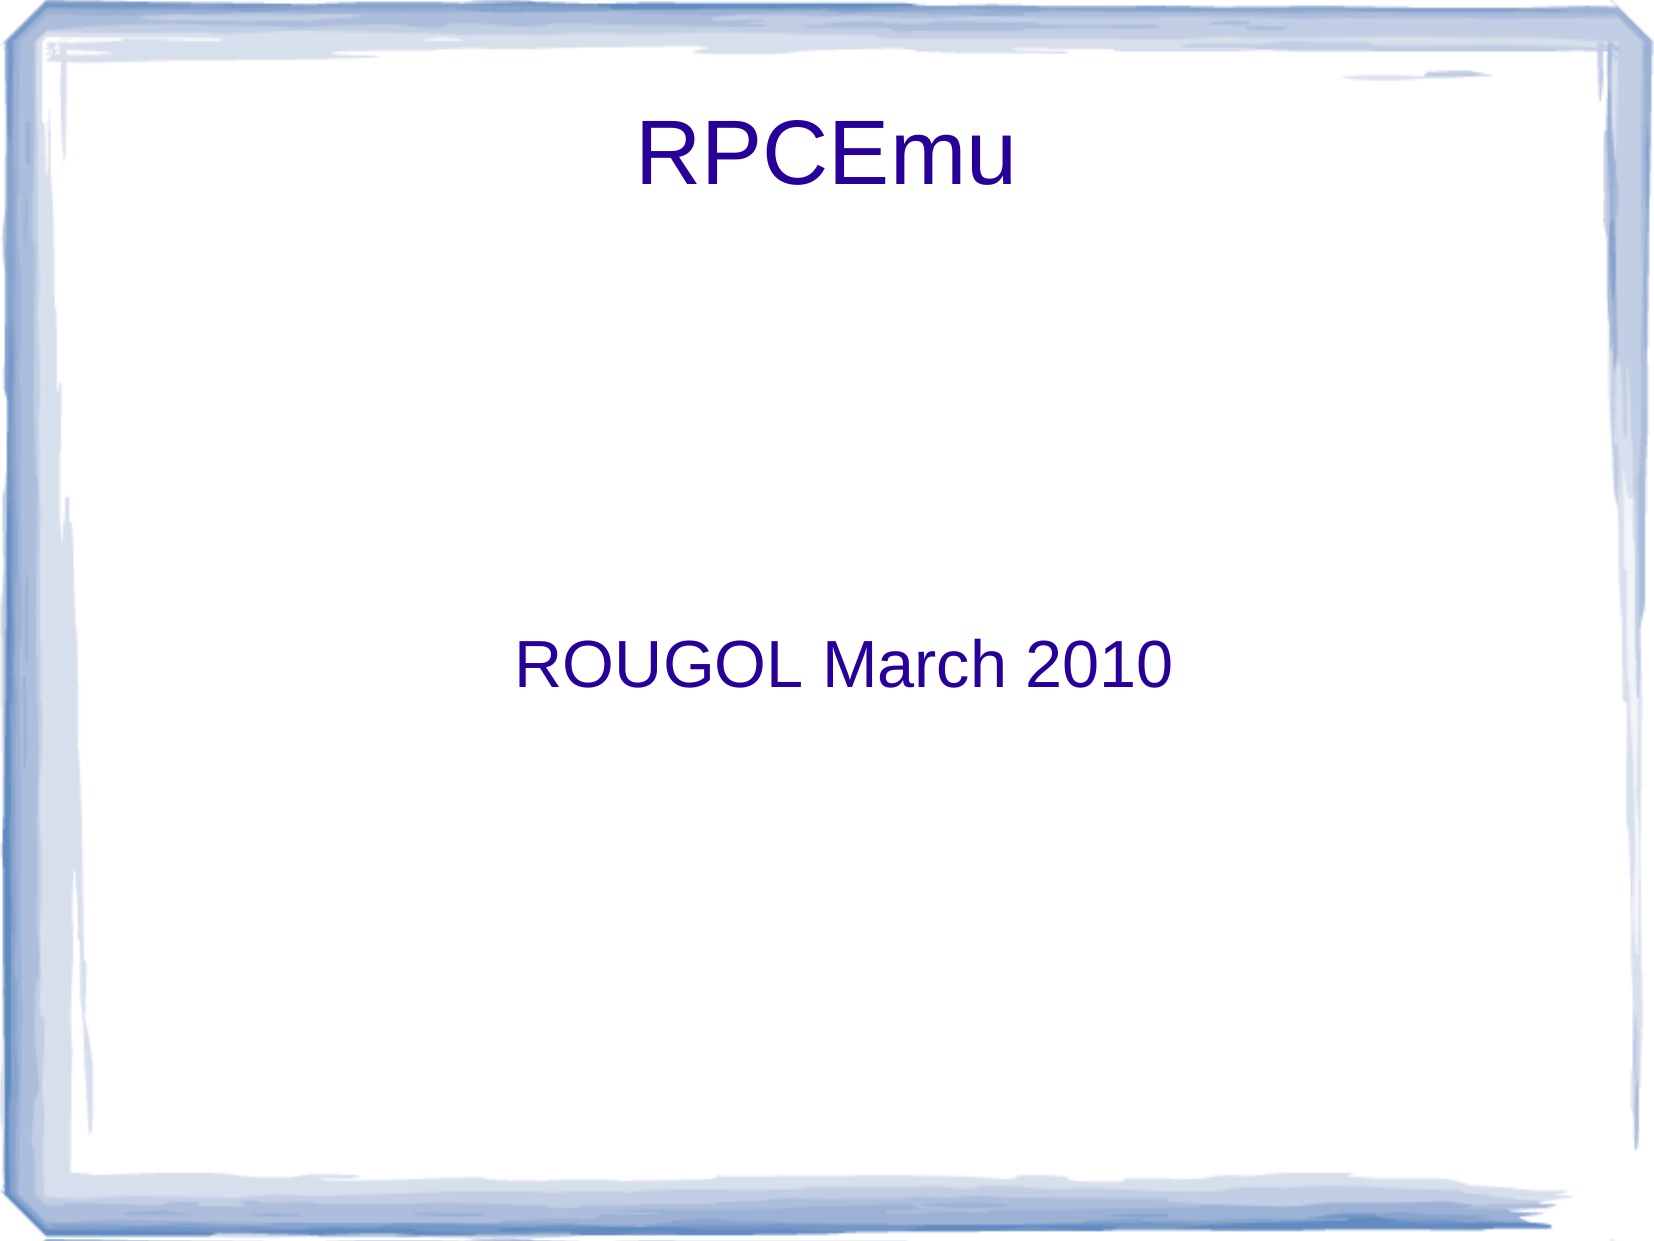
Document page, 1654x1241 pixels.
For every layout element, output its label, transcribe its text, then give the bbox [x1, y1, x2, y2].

subtitle ROUGOL March 2010 [118, 332, 1571, 997]
picture [0, 0, 1654, 1241]
title RPCEmu [82, 56, 1571, 250]
